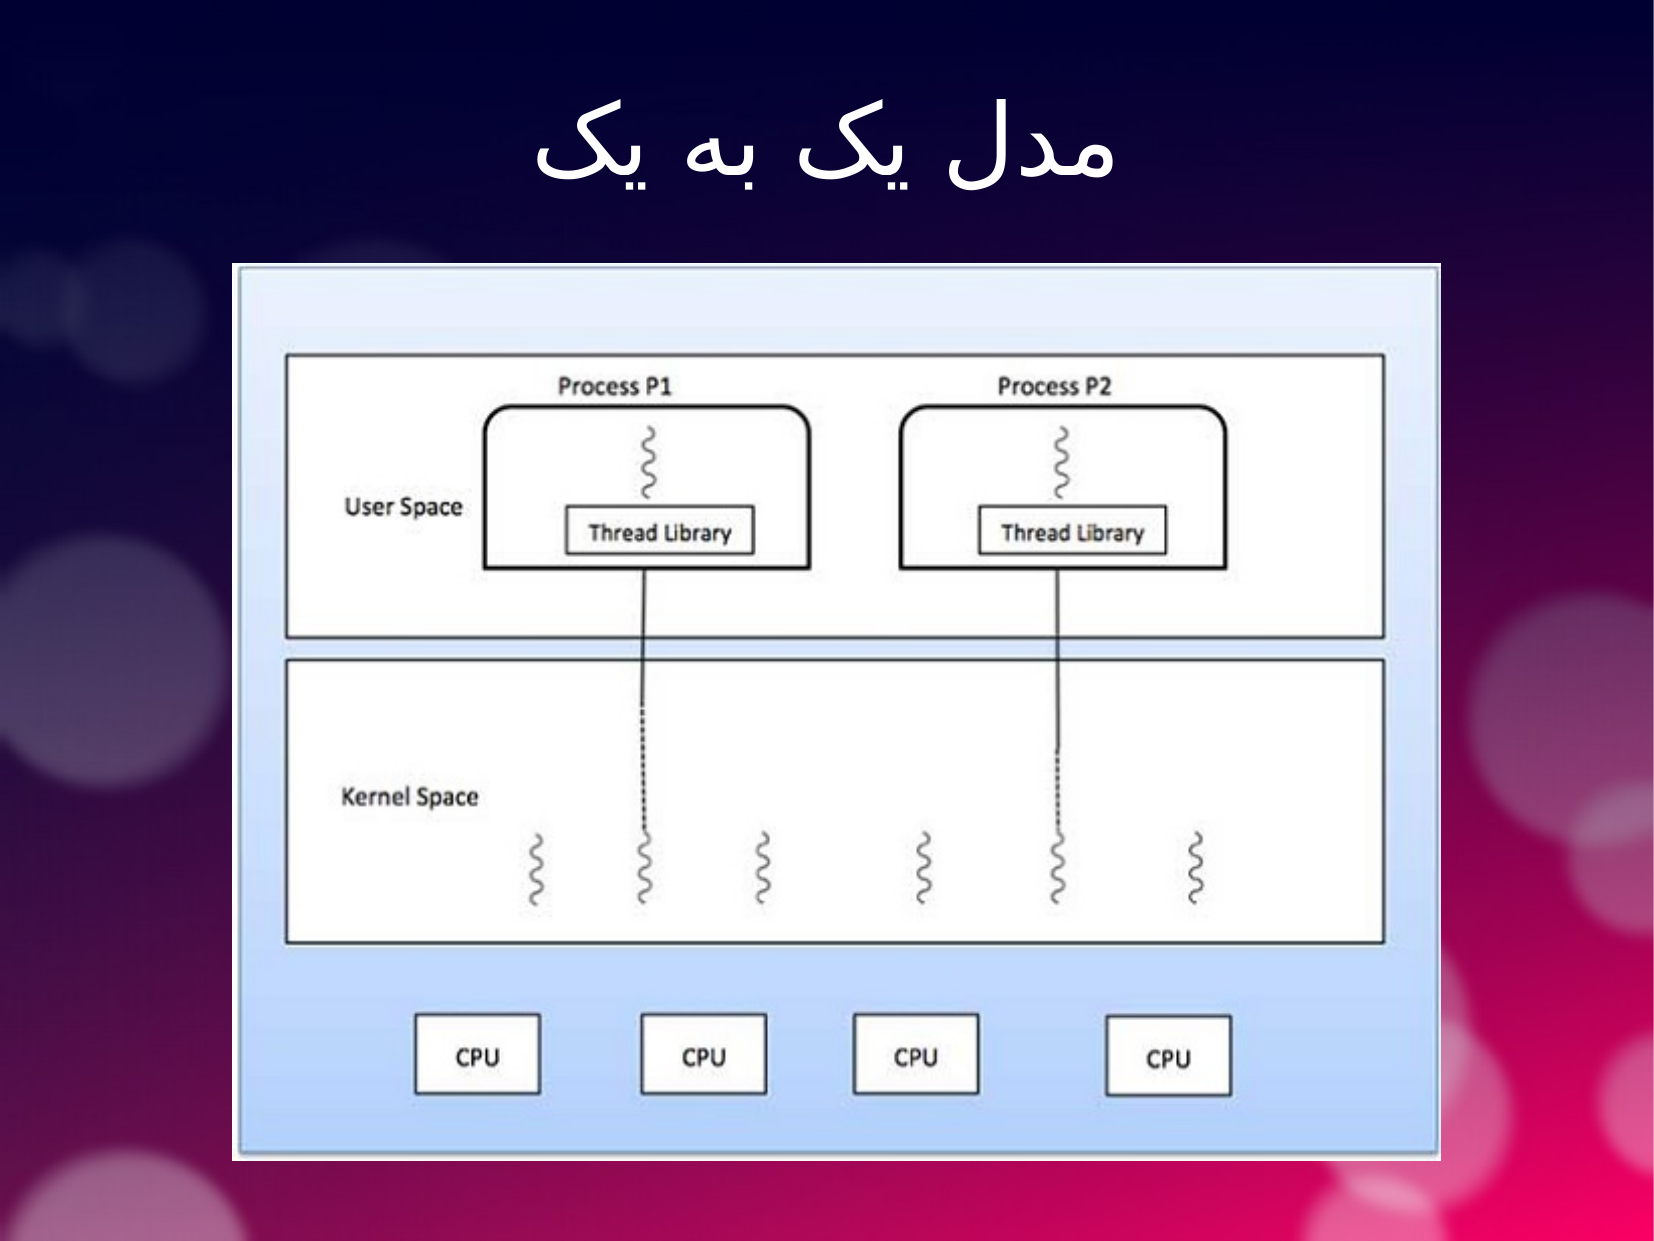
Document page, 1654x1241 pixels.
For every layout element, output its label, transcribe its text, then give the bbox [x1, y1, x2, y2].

title مدل یک به یک [82, 37, 1571, 245]
picture [0, 0, 1654, 1241]
